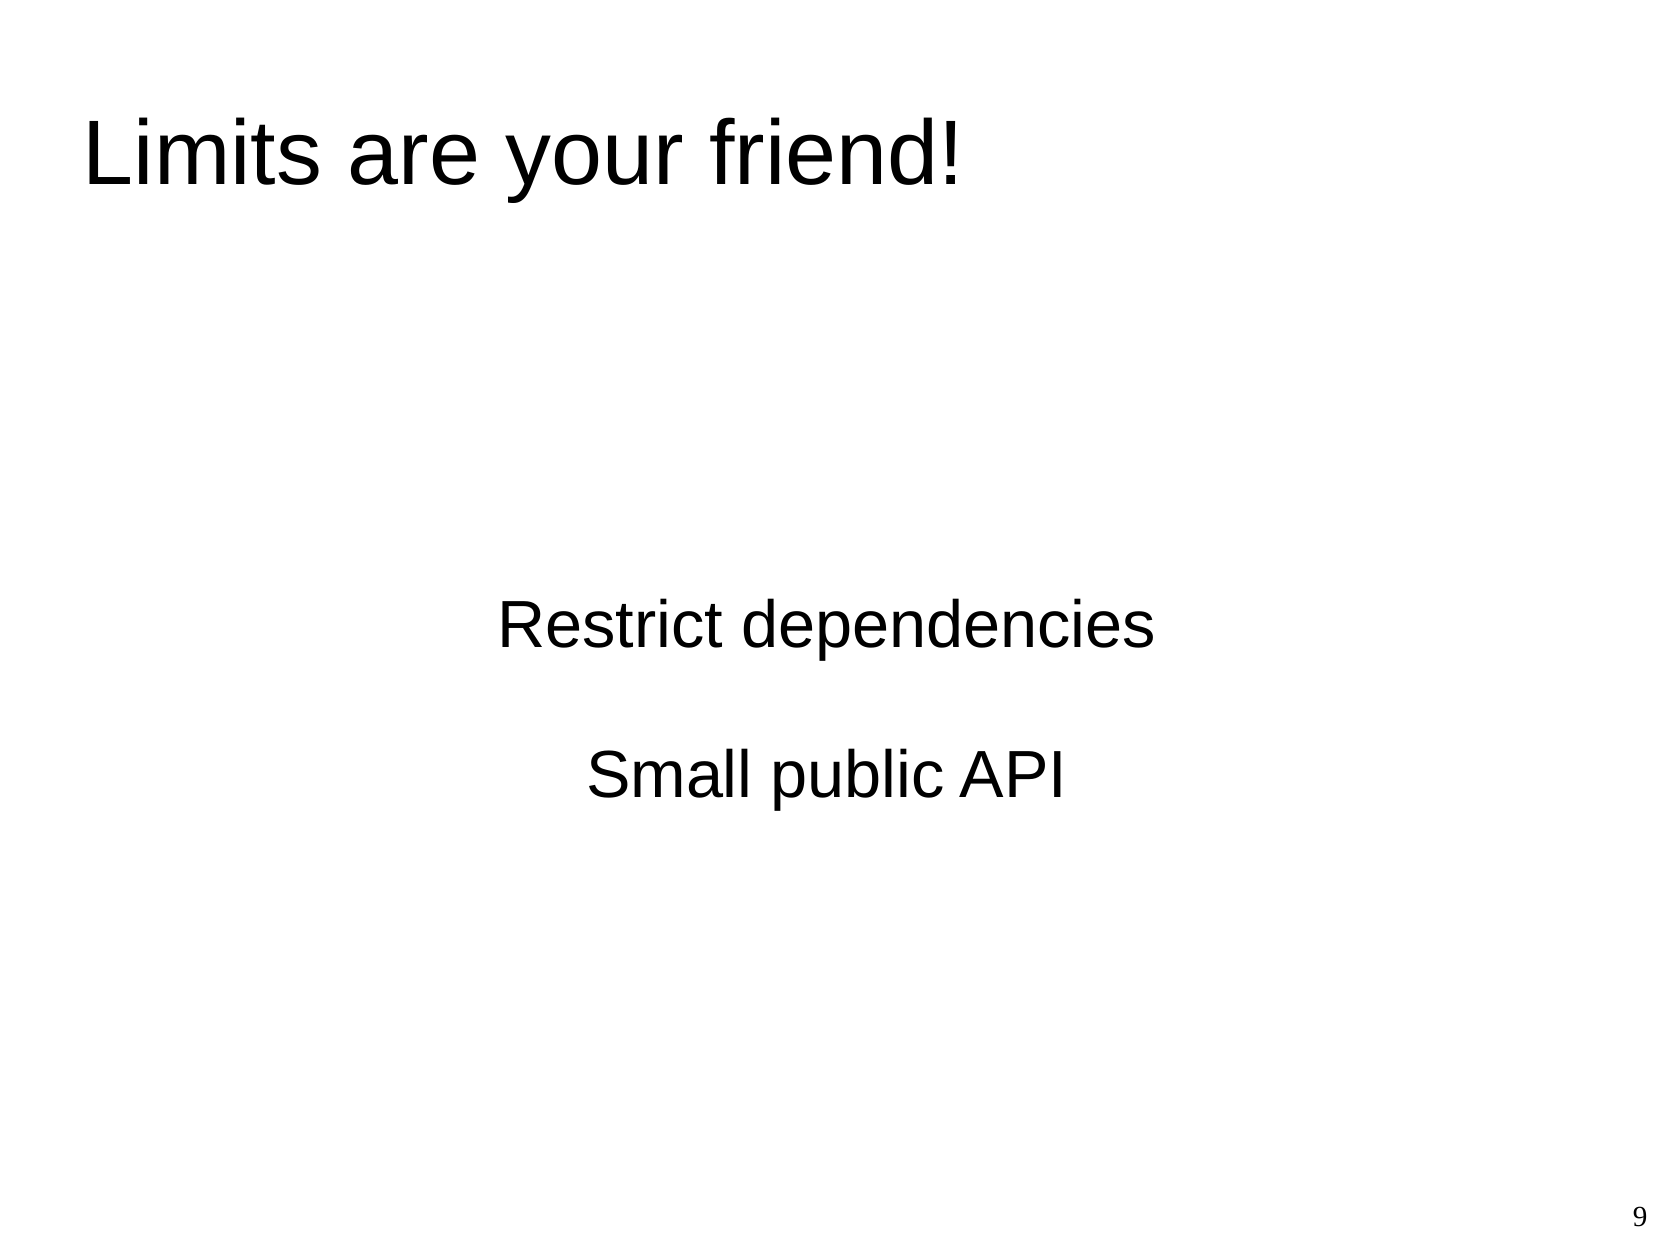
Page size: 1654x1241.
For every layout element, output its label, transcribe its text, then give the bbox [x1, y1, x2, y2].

title Limits are your friend! [82, 56, 1565, 250]
subtitle Restrict dependencies Small public API [82, 297, 1571, 1102]
